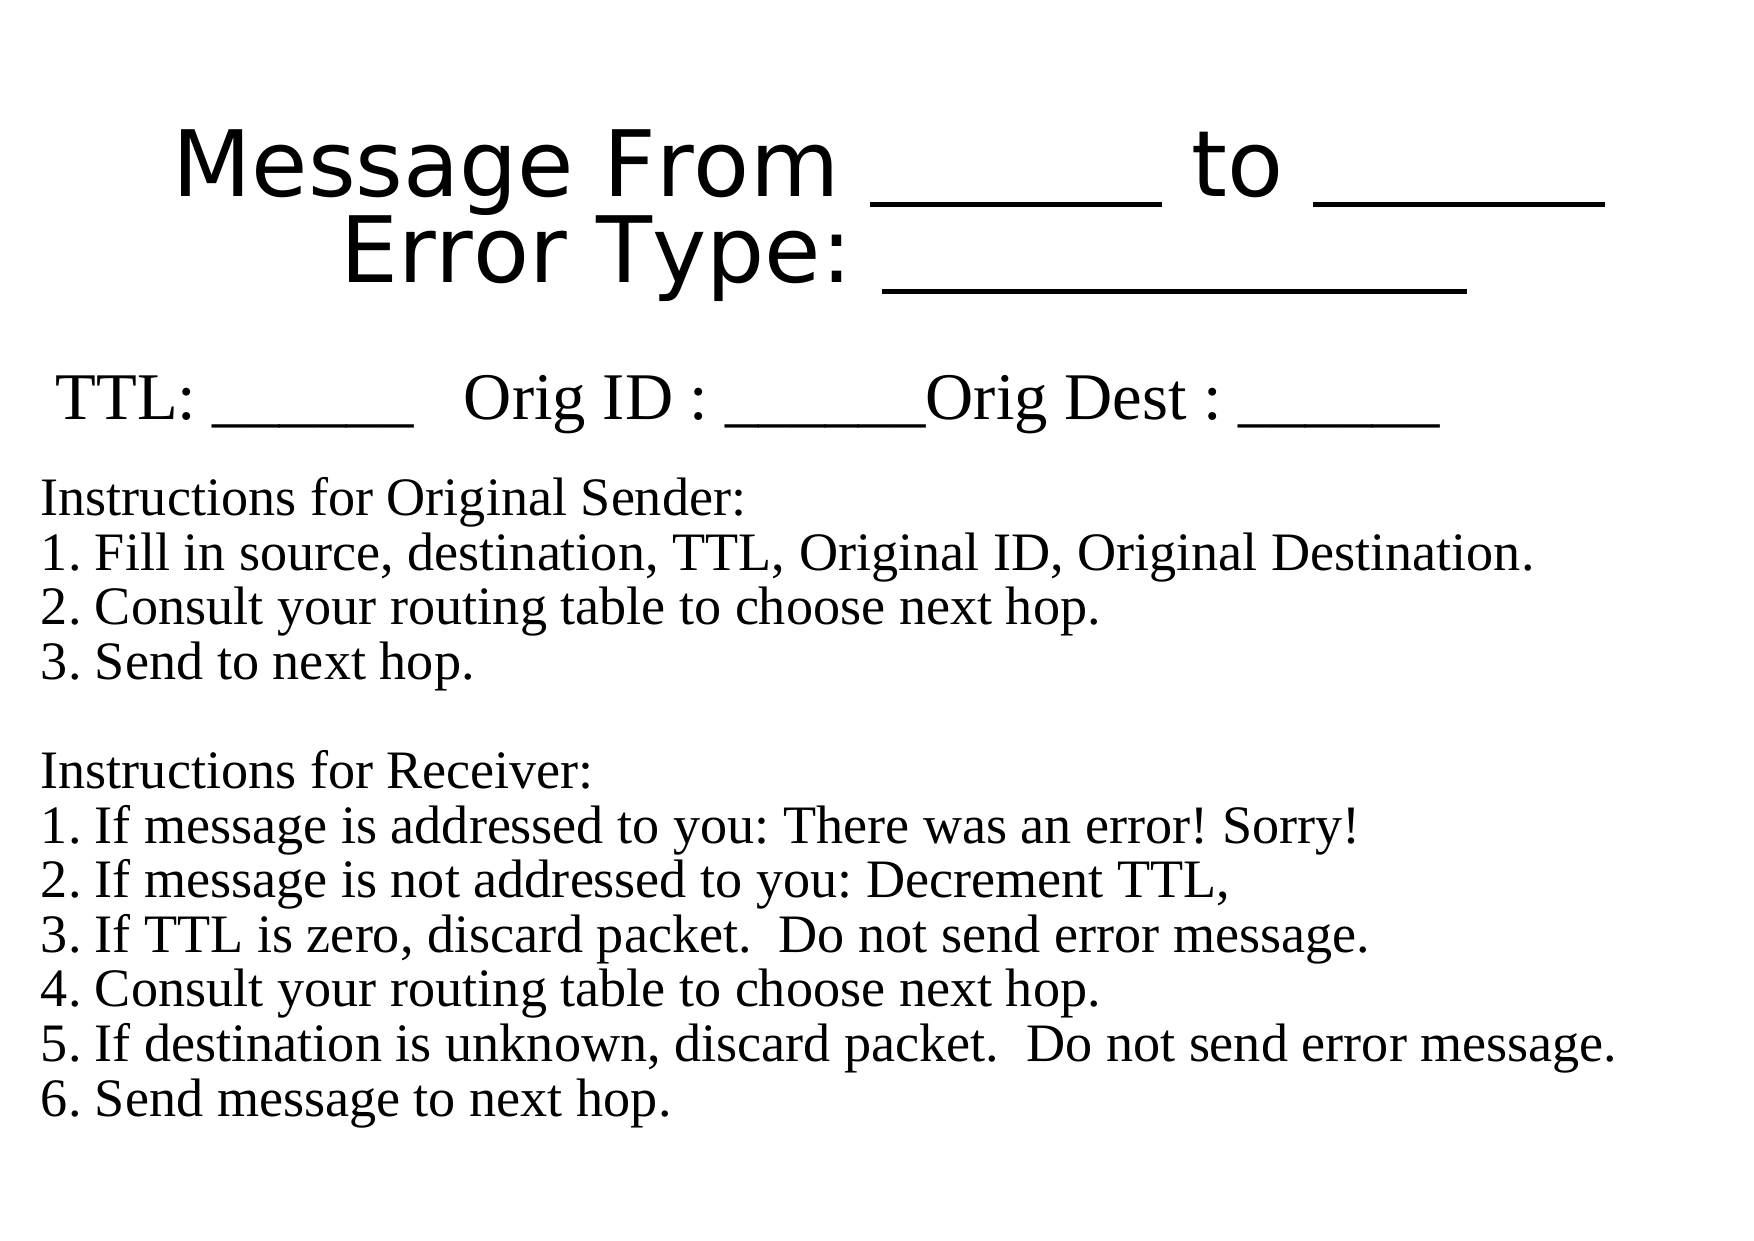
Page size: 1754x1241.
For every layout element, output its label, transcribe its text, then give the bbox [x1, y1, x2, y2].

text_box Instructions for Original Sender: 1. Fill in source, destination, TTL, Original ID, Original Destination. 2. Consult your routing table to choose next hop. 3. Send to next hop. Instructions for Receiver: 1. If message is addressed to you: There was an error! Sorry! 2. If message is not addressed to you: Decrement TTL, 3. If TTL is zero, discard packet. Do not send error message. 4. Consult your routing table to choose next hop. 5. If destination is unknown, discard packet. Do not send error message. 6. Send message to next hop. [40, 472, 1695, 1222]
text_box TTL: ______ Orig ID : ______Orig Dest : ______ [40, 357, 1695, 462]
title Message From to Error Type: [123, 63, 1655, 357]
